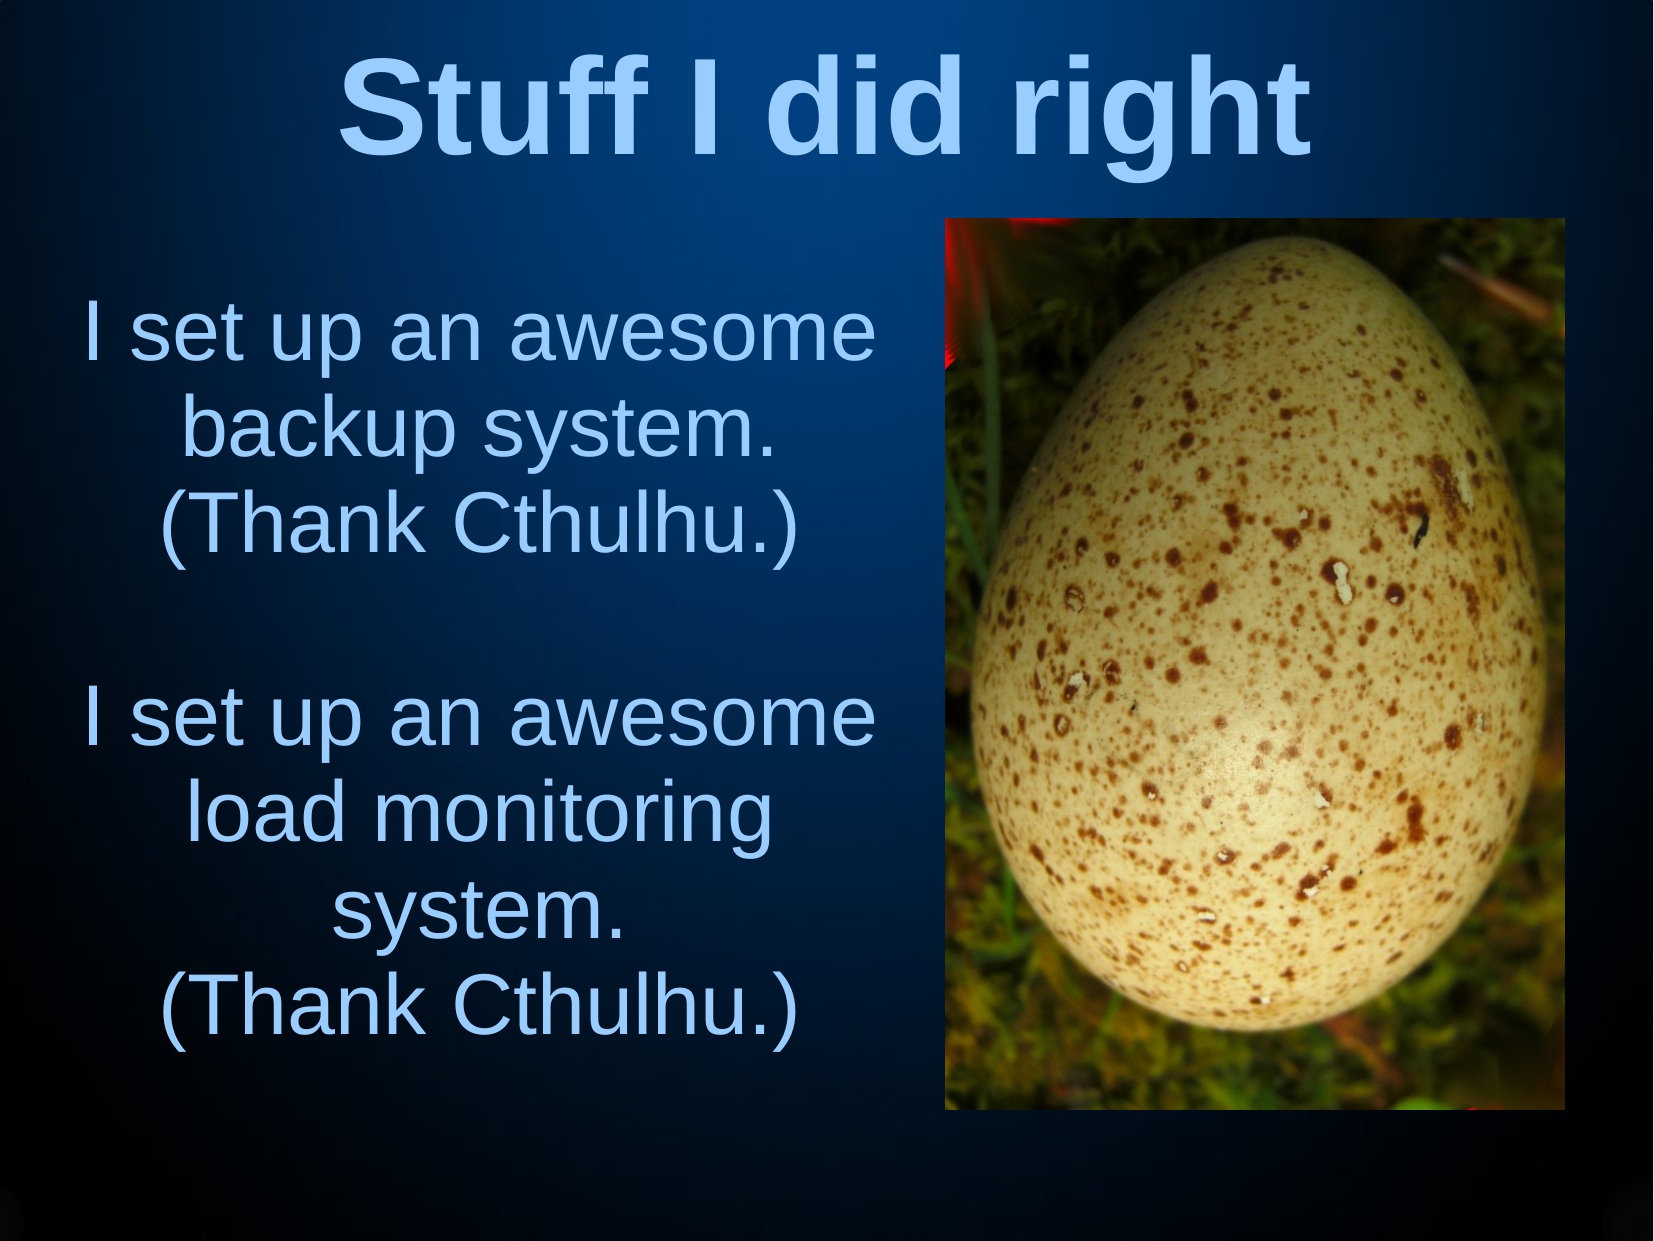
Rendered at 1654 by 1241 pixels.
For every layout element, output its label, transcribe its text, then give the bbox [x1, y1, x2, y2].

title I set up an awesome backup system. (Thank Cthulhu.) I set up an awesome load monitoring system. (Thank Cthulhu.) [60, 225, 901, 1111]
picture [0, 0, 1654, 1241]
title Stuff I did right [0, 2, 1651, 211]
